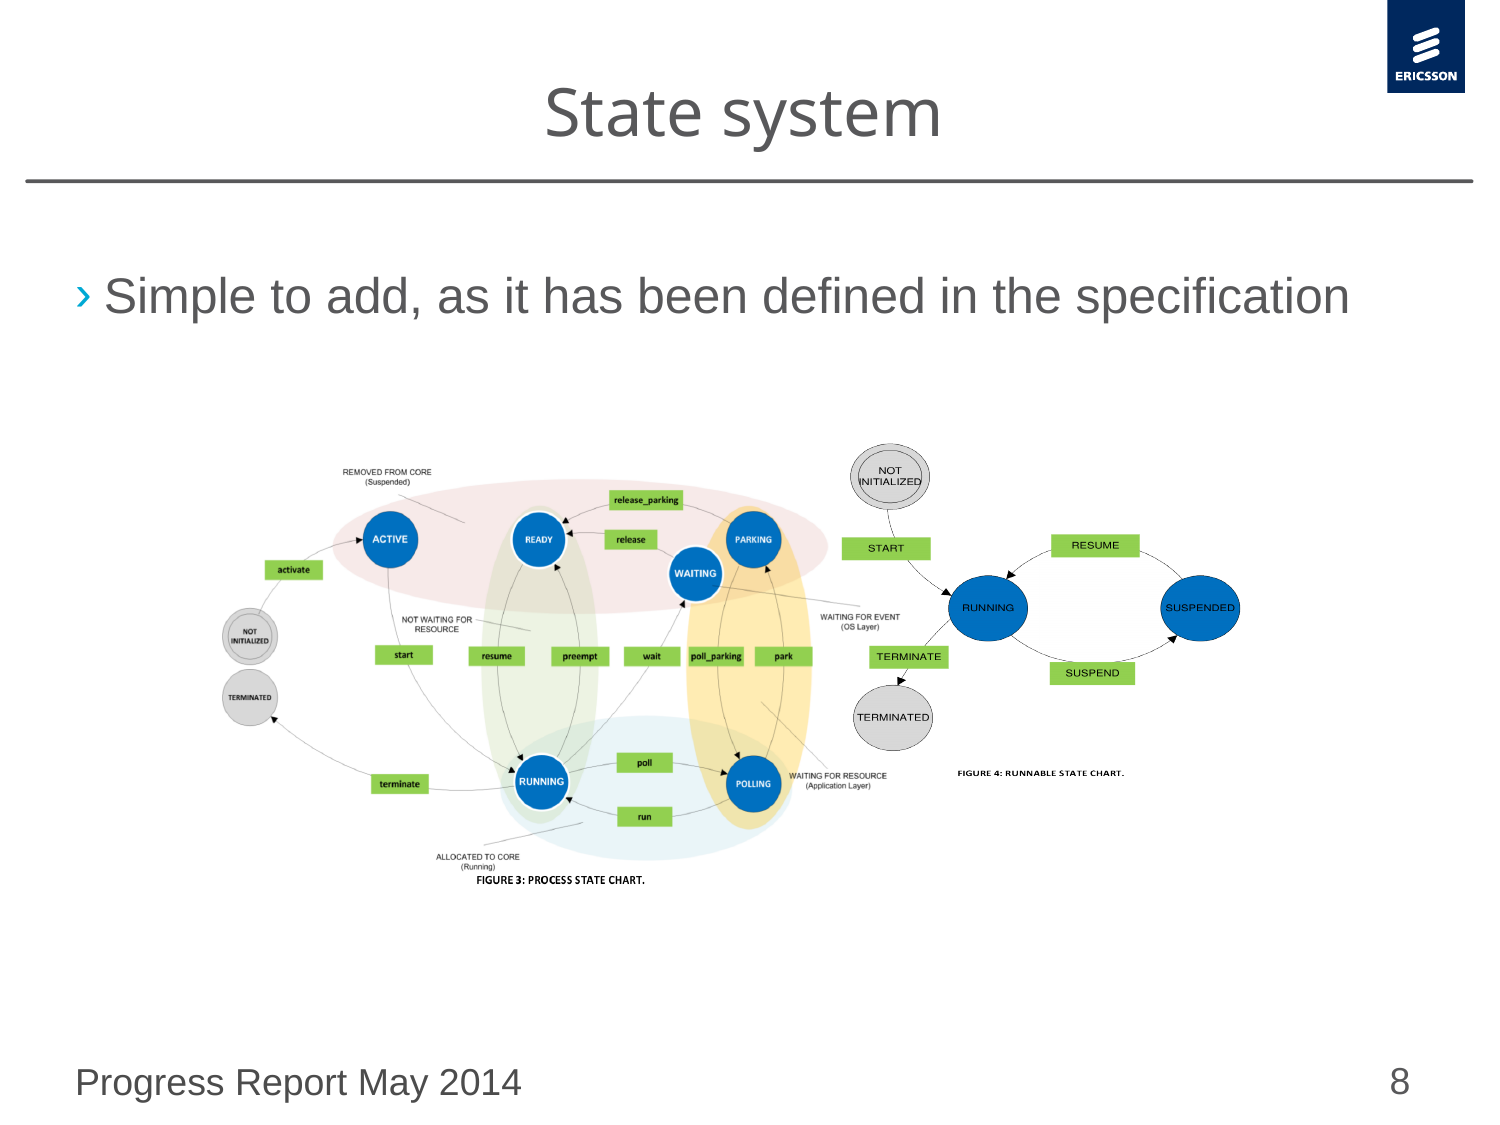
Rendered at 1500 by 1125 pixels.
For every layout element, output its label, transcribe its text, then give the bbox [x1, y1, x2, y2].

title State system [75, 44, 1425, 150]
list Simple to add, as it has been defined in the specification [75, 263, 1426, 575]
picture [187, 434, 1254, 901]
